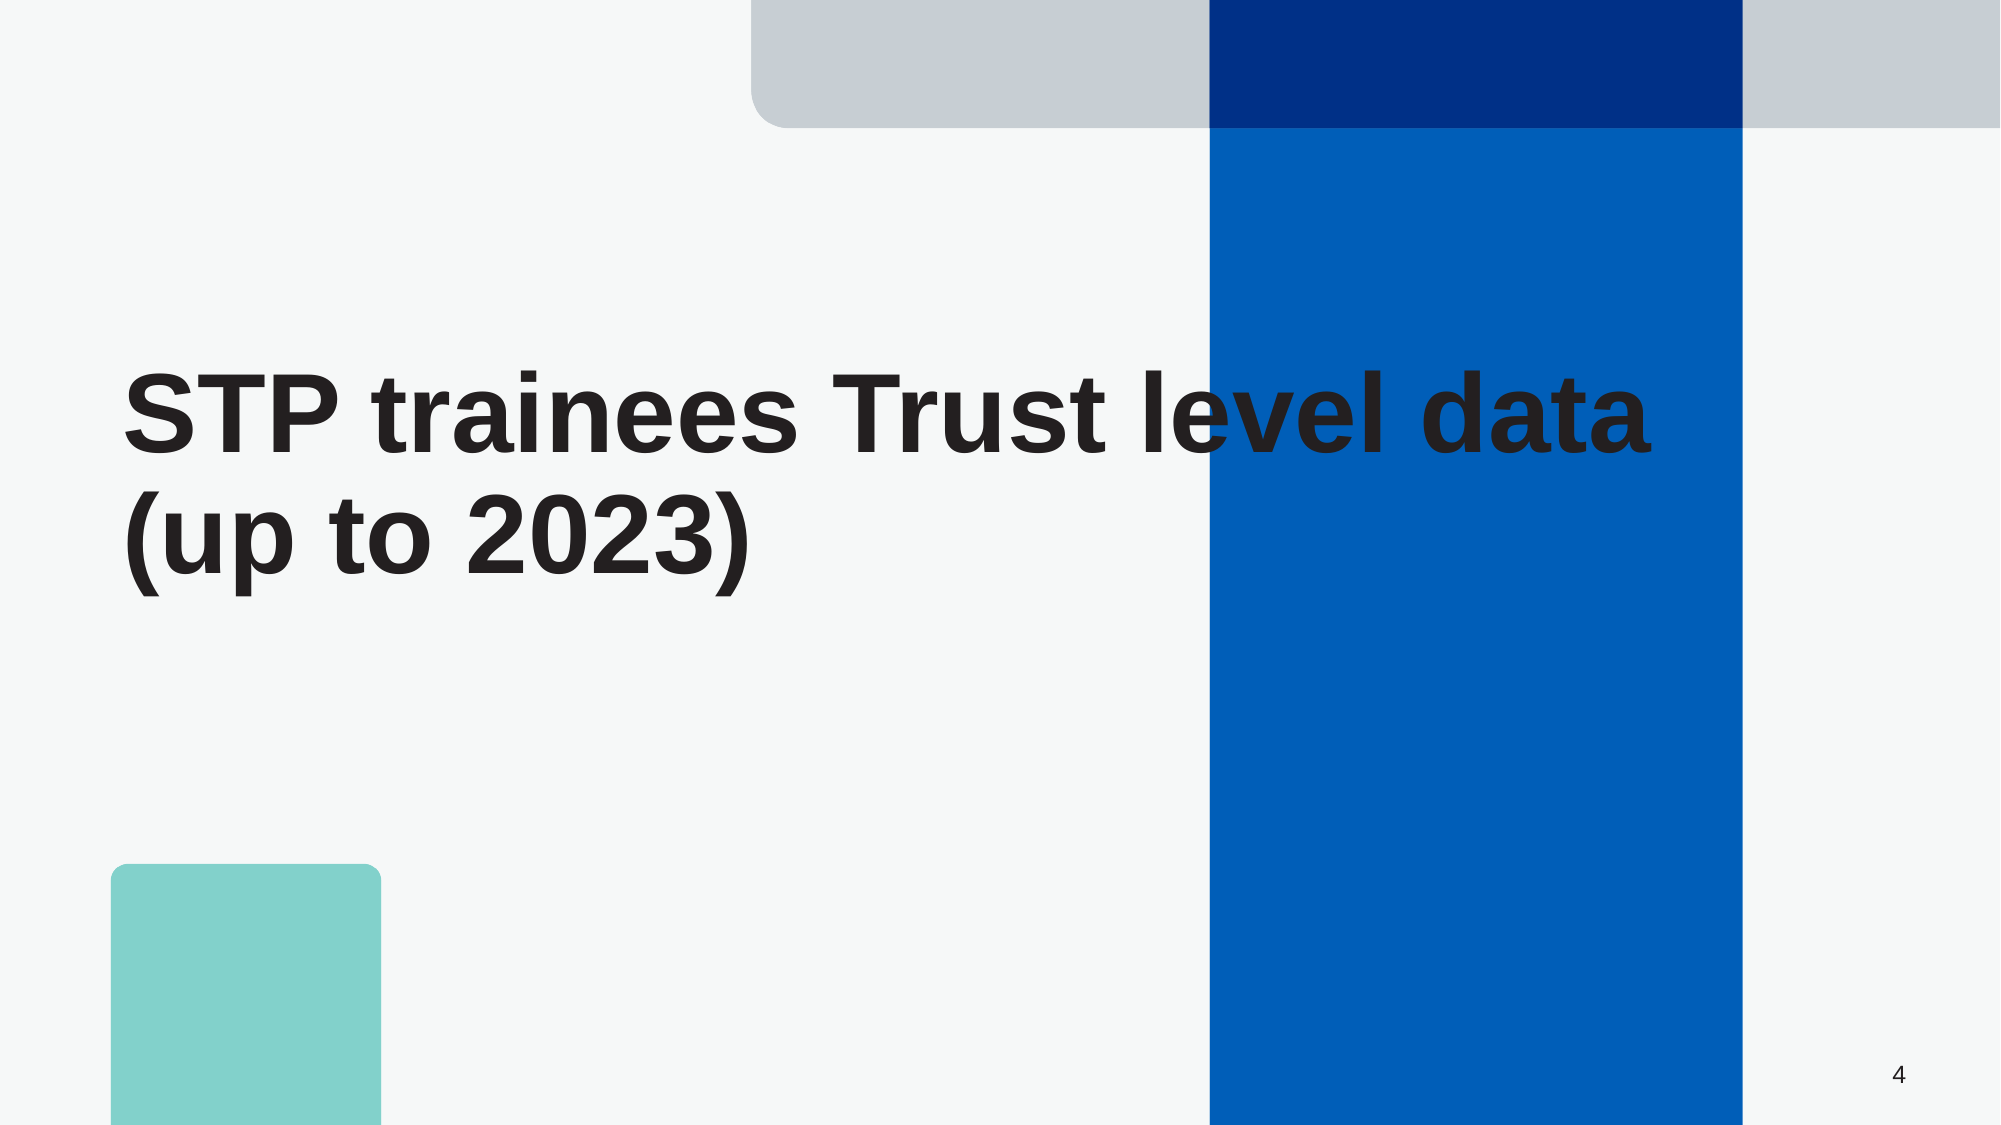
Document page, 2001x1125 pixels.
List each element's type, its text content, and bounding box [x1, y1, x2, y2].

title STP trainees Trust level data (up to 2023) [122, 355, 1018, 573]
